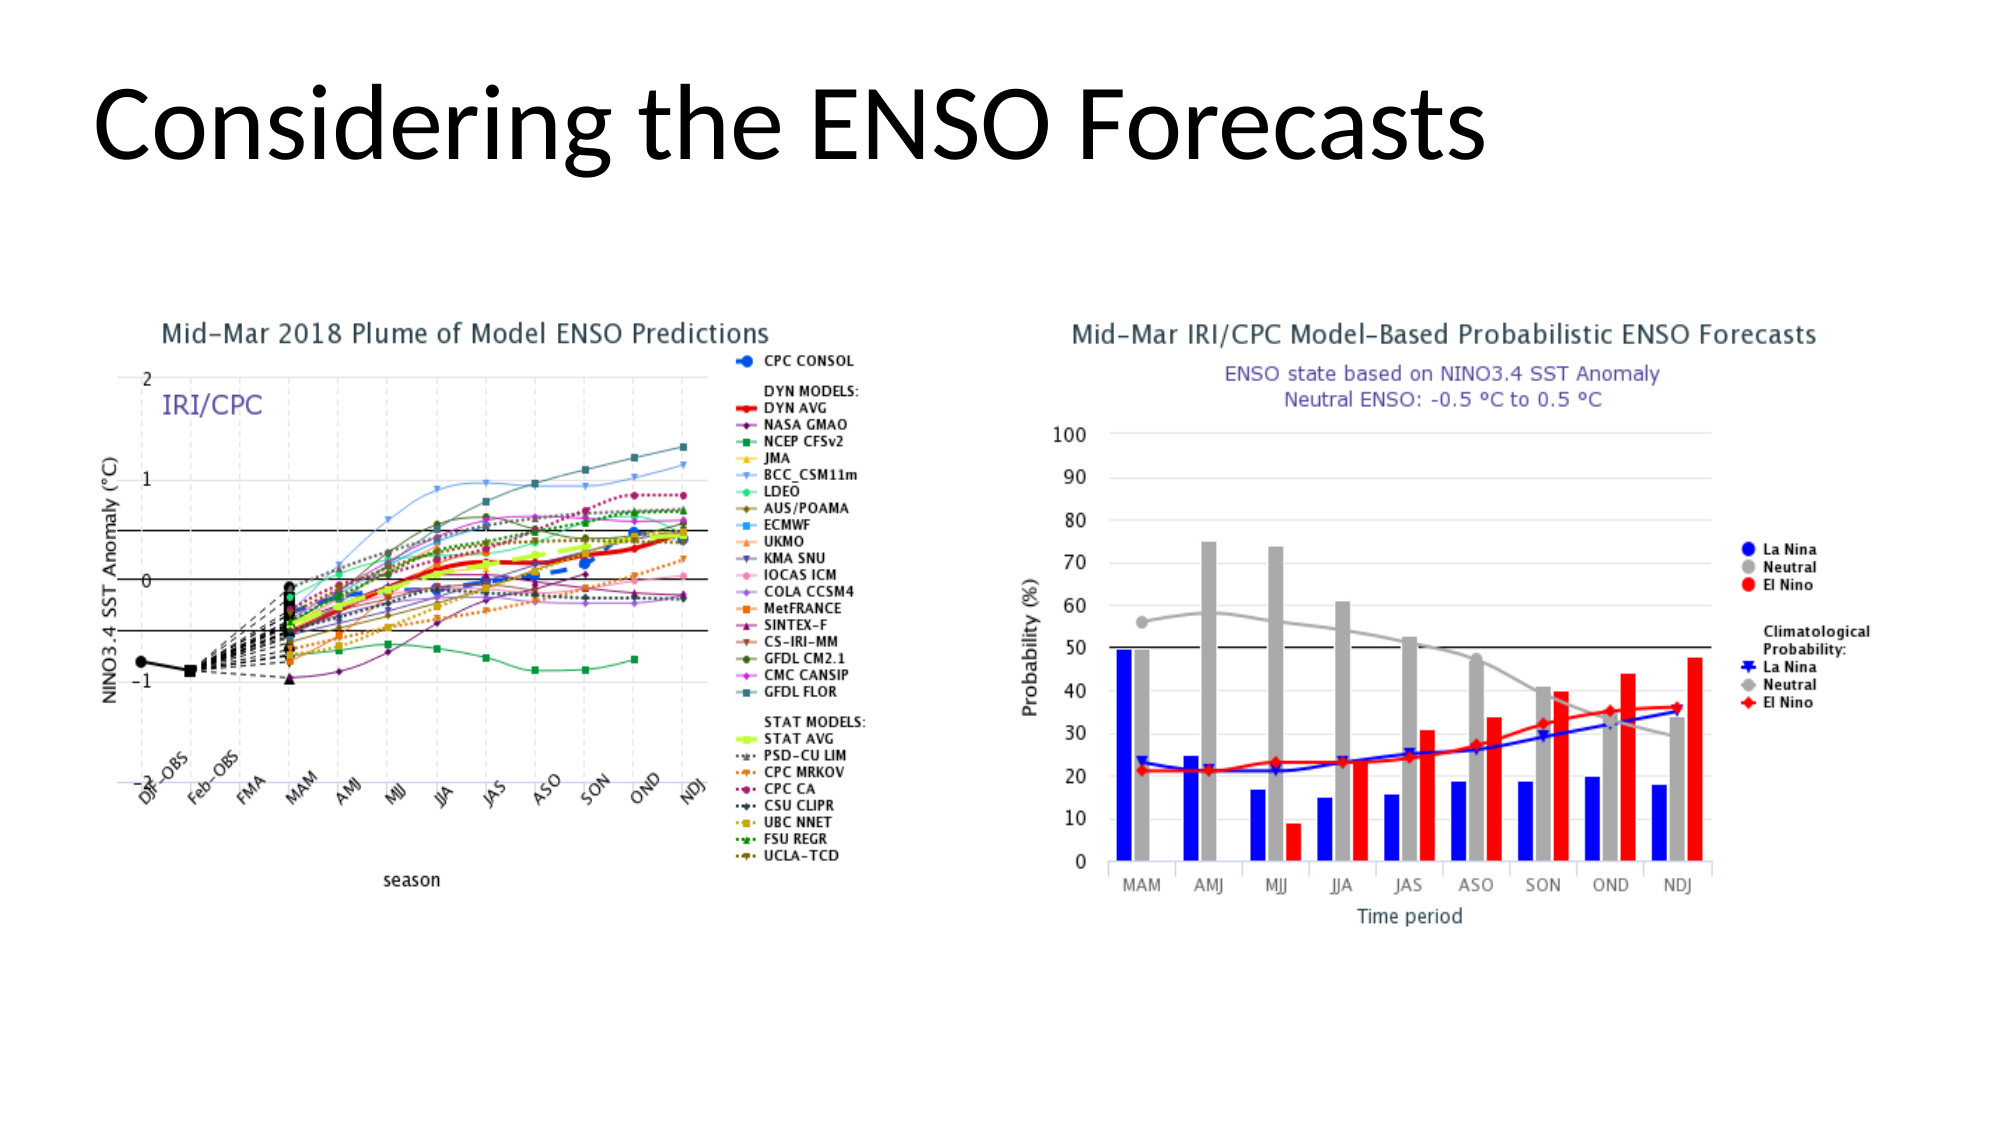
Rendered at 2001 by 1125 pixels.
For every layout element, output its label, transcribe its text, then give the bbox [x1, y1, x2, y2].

title Considering the ENSO Forecasts [47, 29, 1536, 237]
picture [998, 307, 1890, 951]
picture [46, 307, 886, 914]
